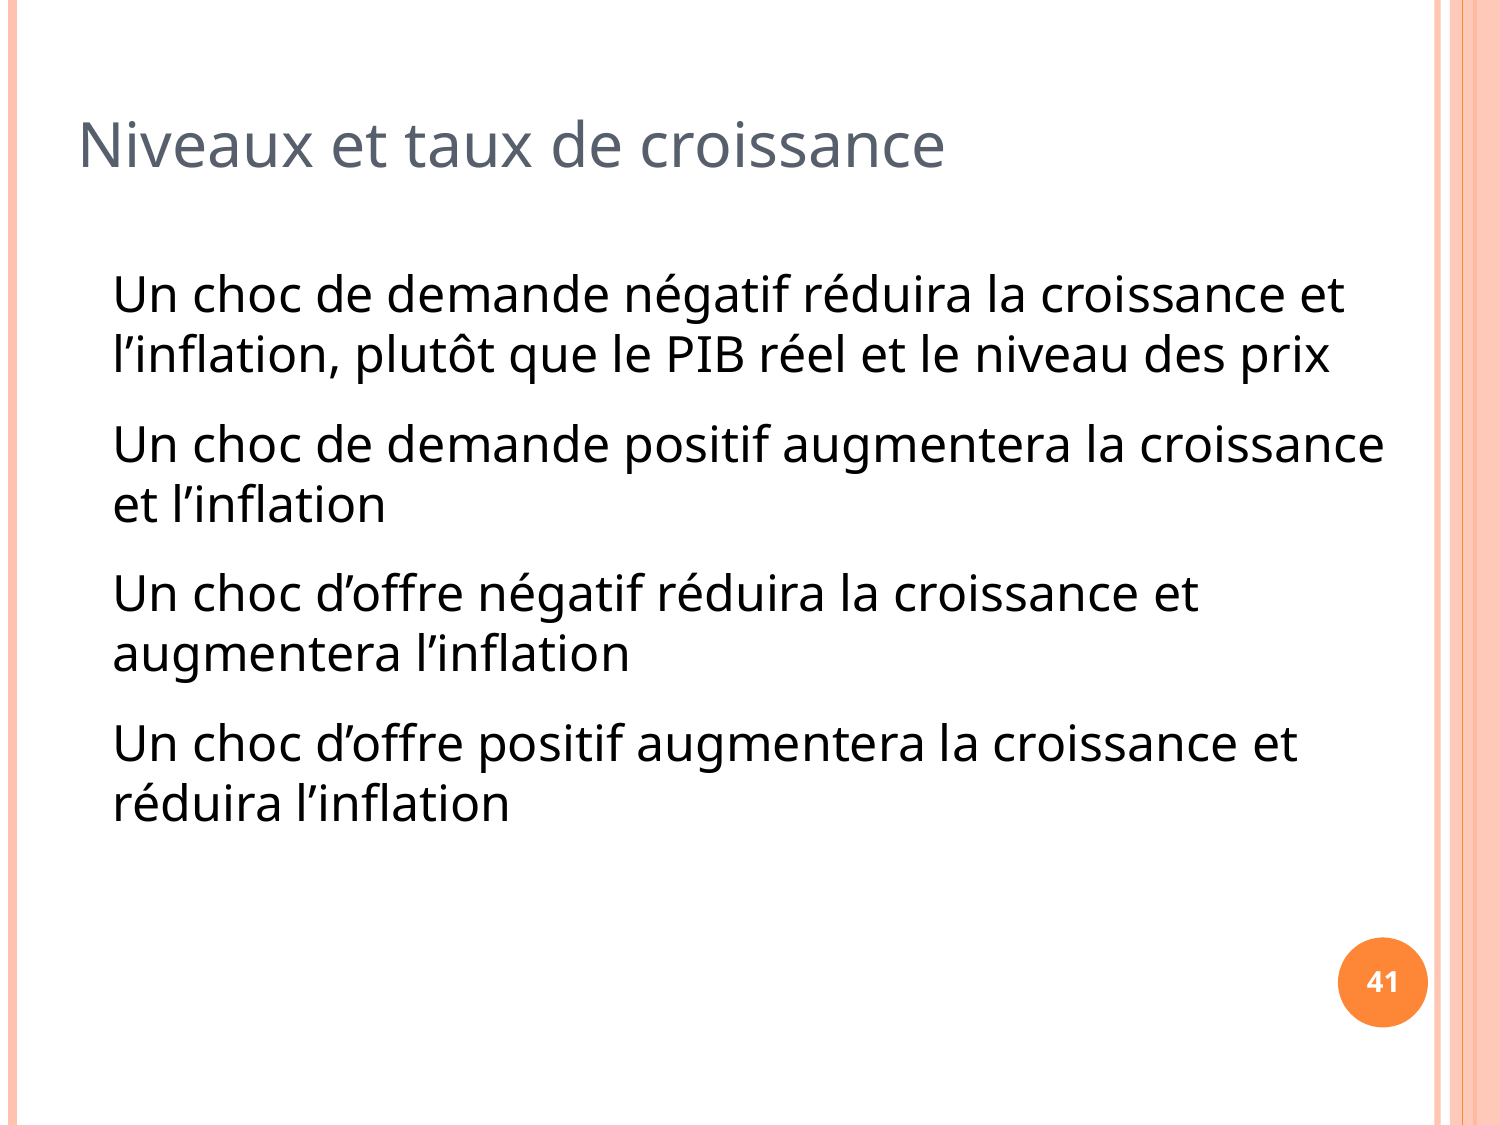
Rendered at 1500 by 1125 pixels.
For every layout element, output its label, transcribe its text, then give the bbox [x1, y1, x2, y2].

slide_number <numéro> [1333, 940, 1434, 1027]
list Un choc de demande négatif réduira la croissance et l’inflation, plutôt que le PIB réel et le niveau des prix Un choc de demande positif augmentera la croissance et l’inflation Un choc d’offre négatif réduira la croissance et augmentera l’inflation Un choc d’offre positif augmentera la croissance et réduira l’inflation [112, 262, 1388, 1000]
title Niveaux et taux de croissance [62, 37, 1450, 188]
